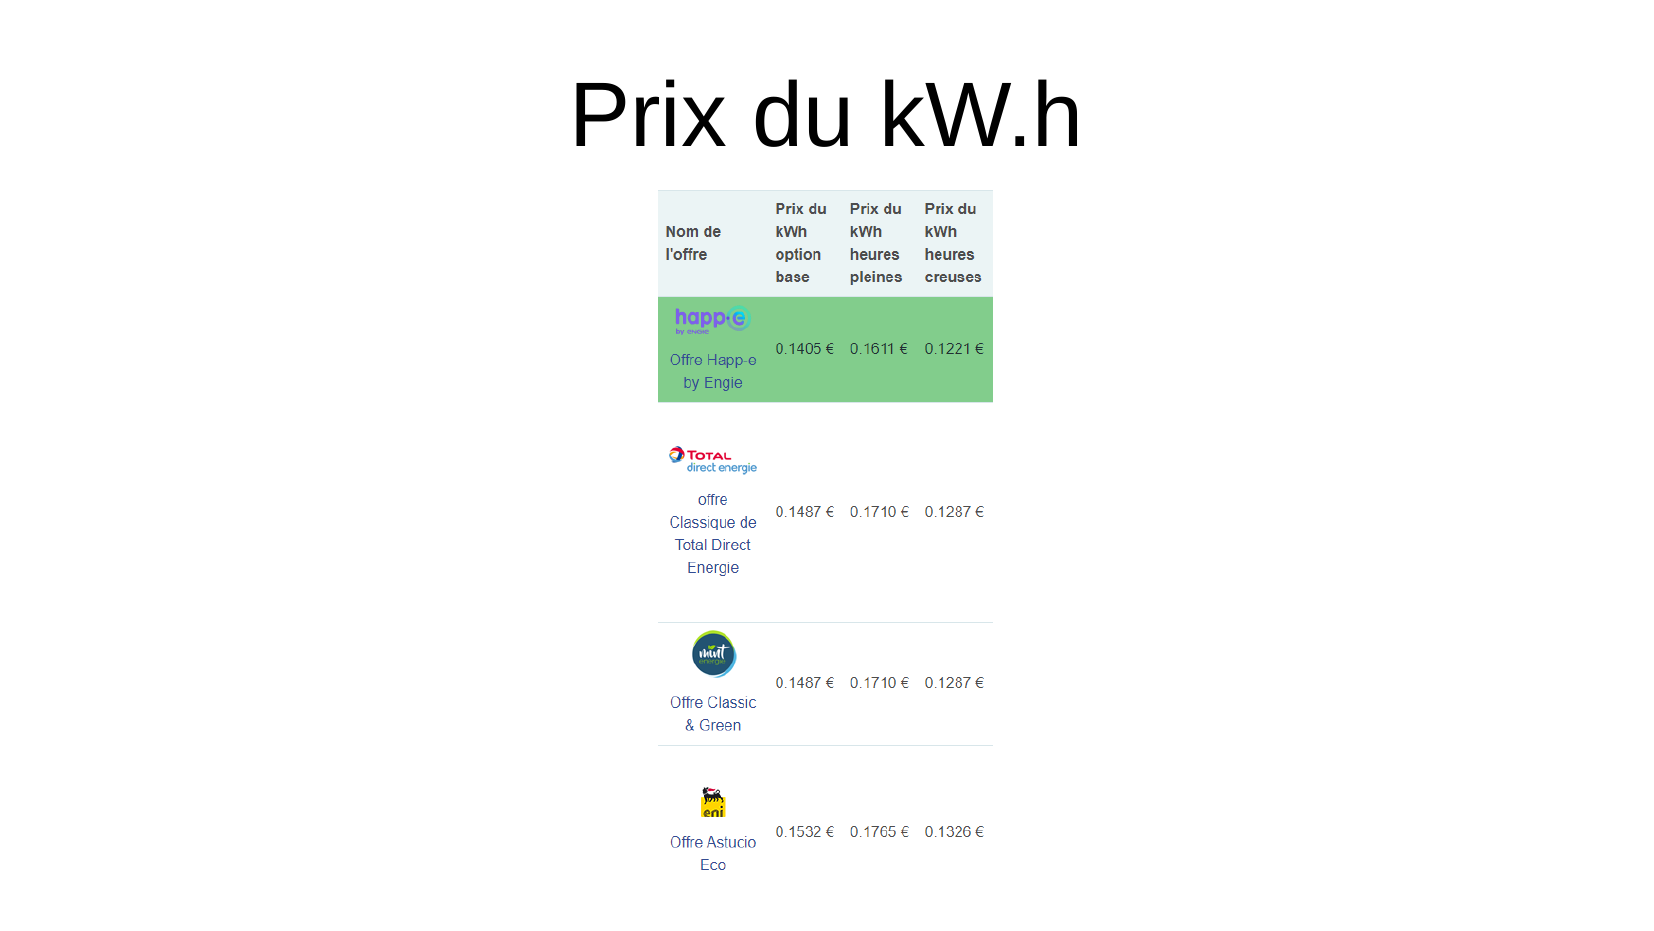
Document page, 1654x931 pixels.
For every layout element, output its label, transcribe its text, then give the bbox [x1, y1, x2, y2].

title Prix du kW.h [82, 37, 1571, 193]
picture [637, 177, 993, 898]
